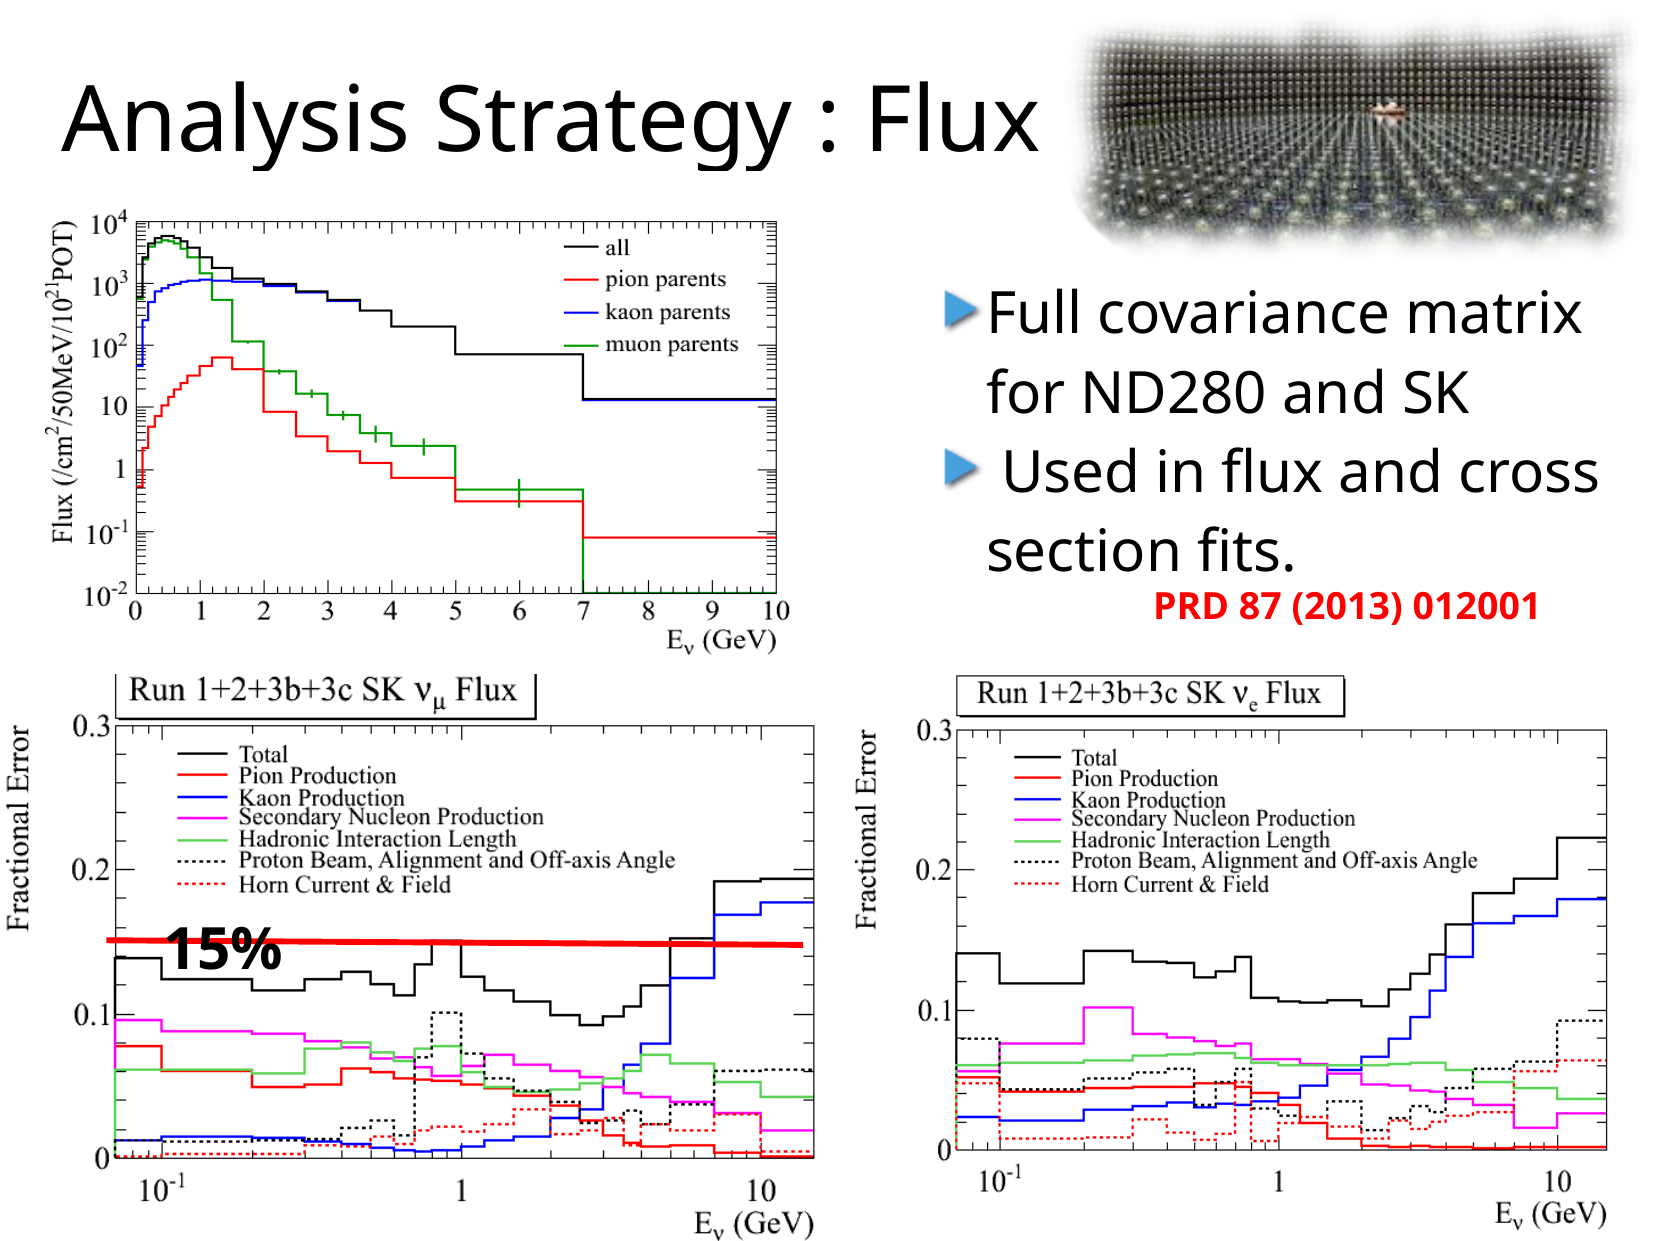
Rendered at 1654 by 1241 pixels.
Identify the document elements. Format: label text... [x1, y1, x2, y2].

text_box PRD 87 (2013) 012001 [1138, 571, 1609, 629]
picture [1062, 11, 1638, 262]
picture [0, 171, 1630, 1241]
text_box Full covariance matrix for ND280 and SK Used in flux and cross section fits. [927, 264, 1574, 541]
title Analysis Strategy : Flux [26, 0, 1078, 233]
text_box 15% [149, 900, 308, 981]
